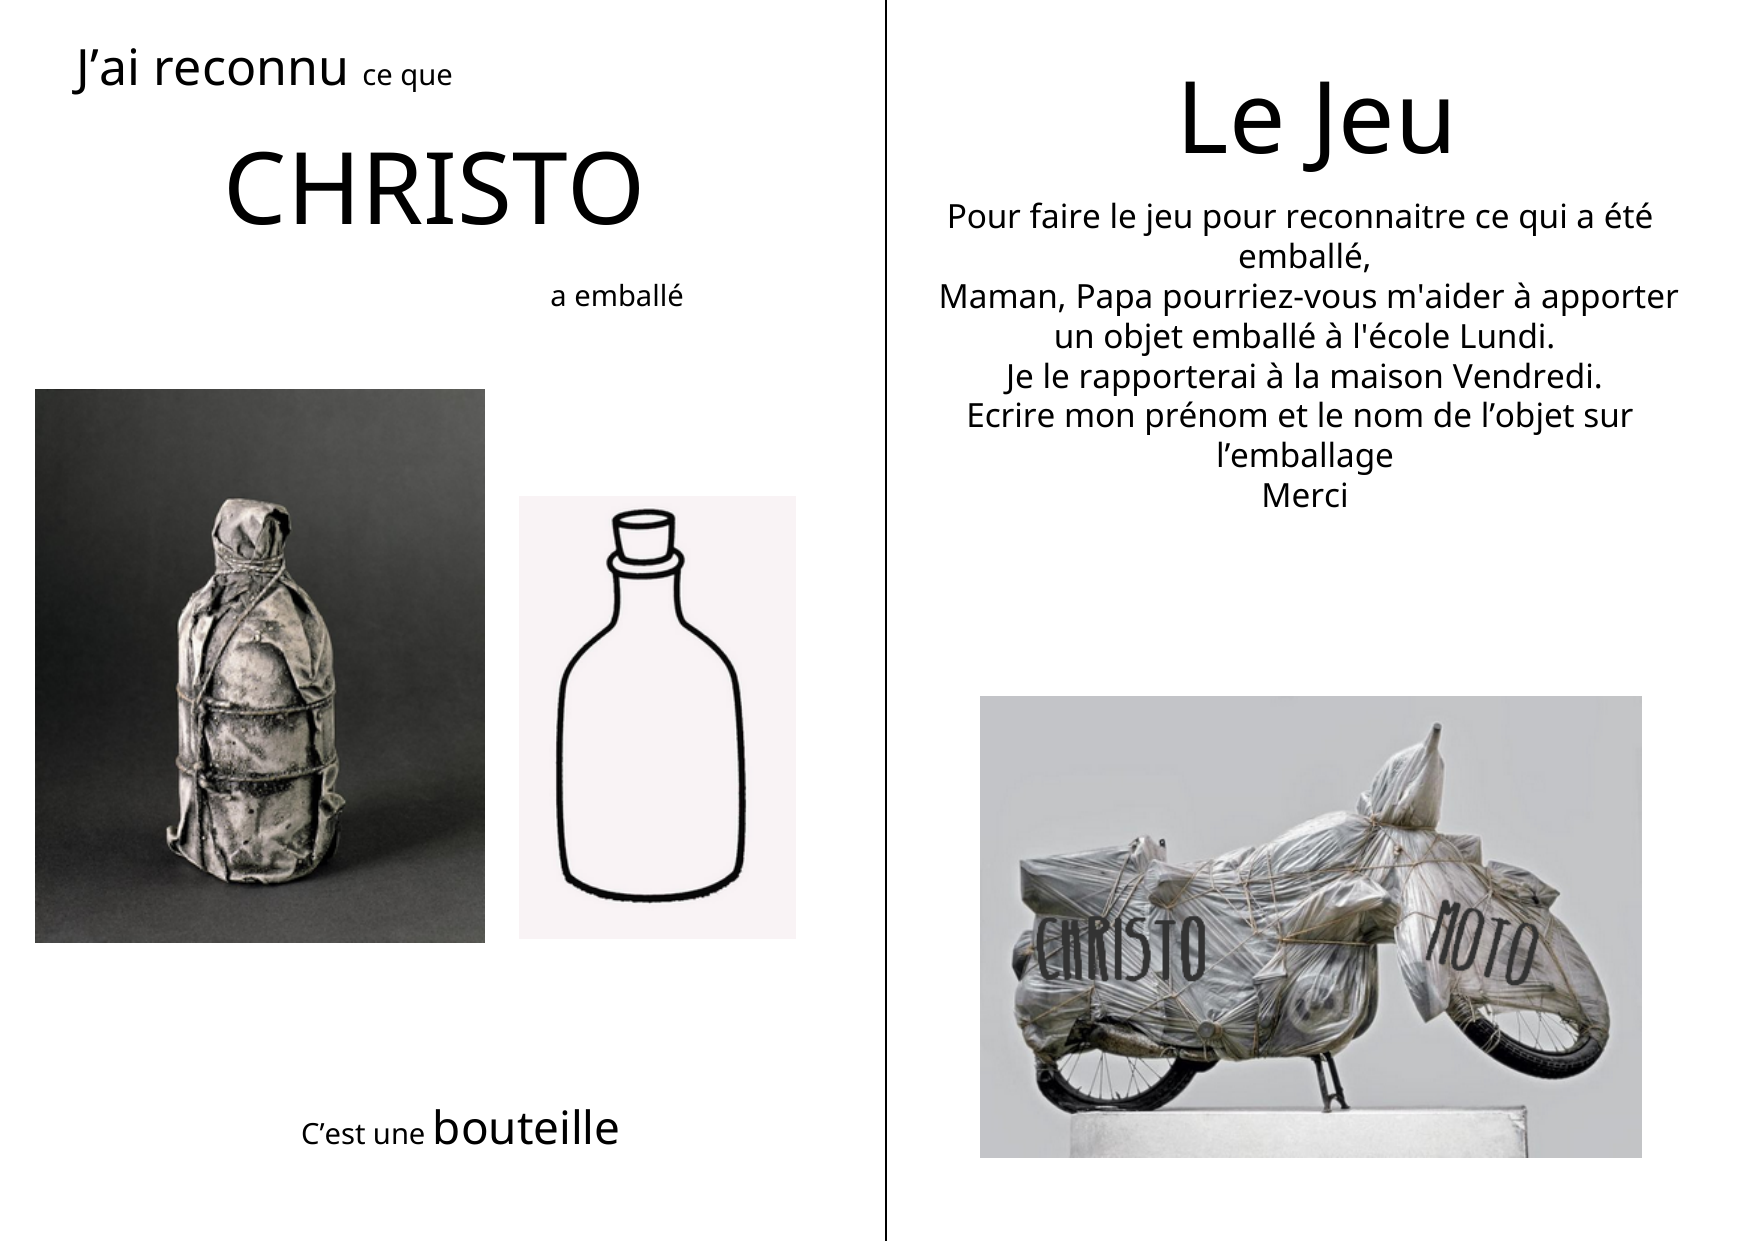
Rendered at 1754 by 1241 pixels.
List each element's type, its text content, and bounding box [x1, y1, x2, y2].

picture [980, 696, 1642, 1158]
picture [519, 496, 796, 939]
text_box Pour faire le jeu pour reconnaitre ce qui a été emballé, Maman, Papa pourriez-vous m'aider à apporter un objet emballé à l'école Lundi. Je le rapporterai à la maison Vendredi. Ecrire mon prénom et le nom de l’objet sur l’emballage Merci [909, 189, 1701, 1093]
text_box CHRISTO [0, 118, 851, 308]
text_box J’ai reconnu ce que [70, 29, 792, 118]
text_box Le Jeu [897, 47, 1737, 248]
text_box a emballé [94, 271, 780, 402]
picture [35, 389, 485, 943]
text_box C’est une bouteille [94, 1092, 827, 1223]
